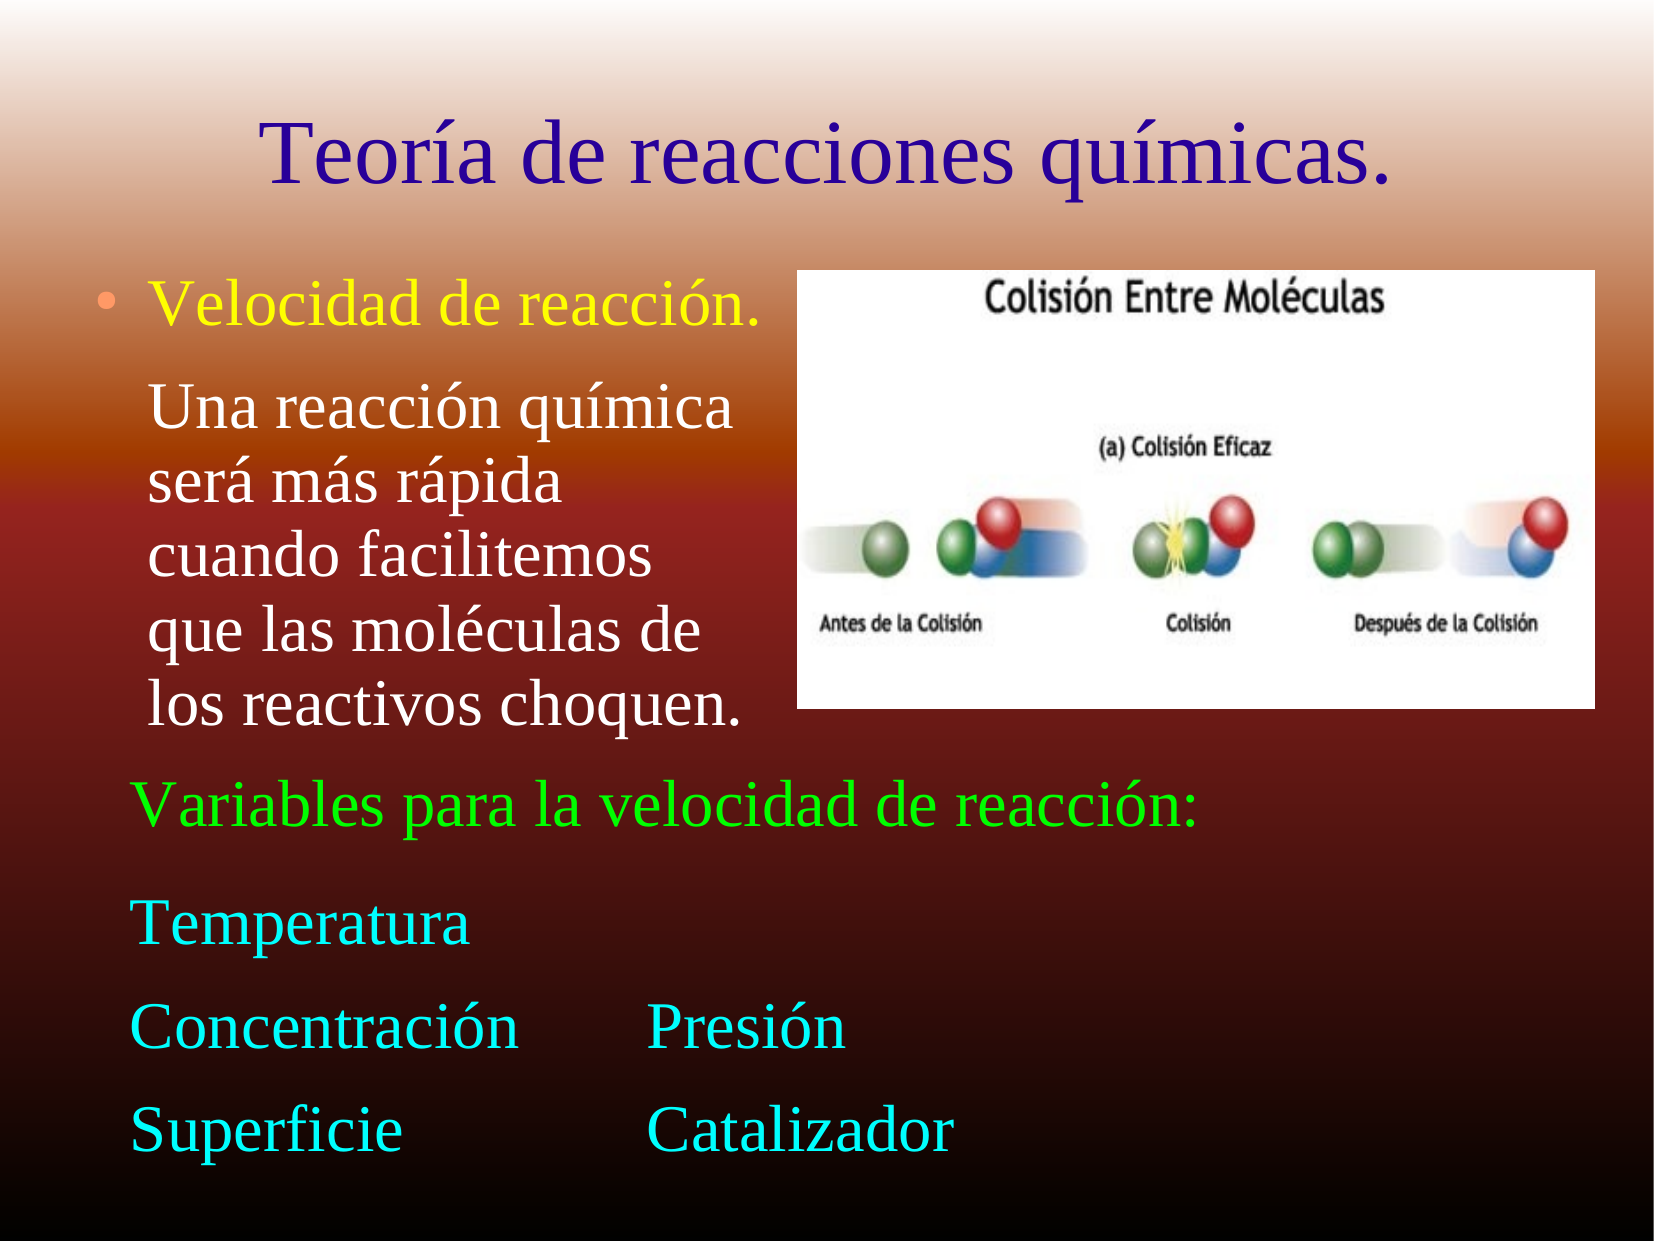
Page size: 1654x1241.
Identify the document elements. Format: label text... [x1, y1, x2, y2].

picture [0, 0, 1654, 1241]
list Velocidad de reacción. Una reacción química será más rápida cuando facilitemos que las moléculas de los reactivos choquen. [76, 265, 768, 740]
title Teoría de reacciones químicas. [82, 49, 1571, 257]
text_box Temperatura Concentración Presión Superficie Catalizador [59, 885, 1654, 1167]
text_box Variables para la velocidad de reacción: [59, 767, 1267, 916]
